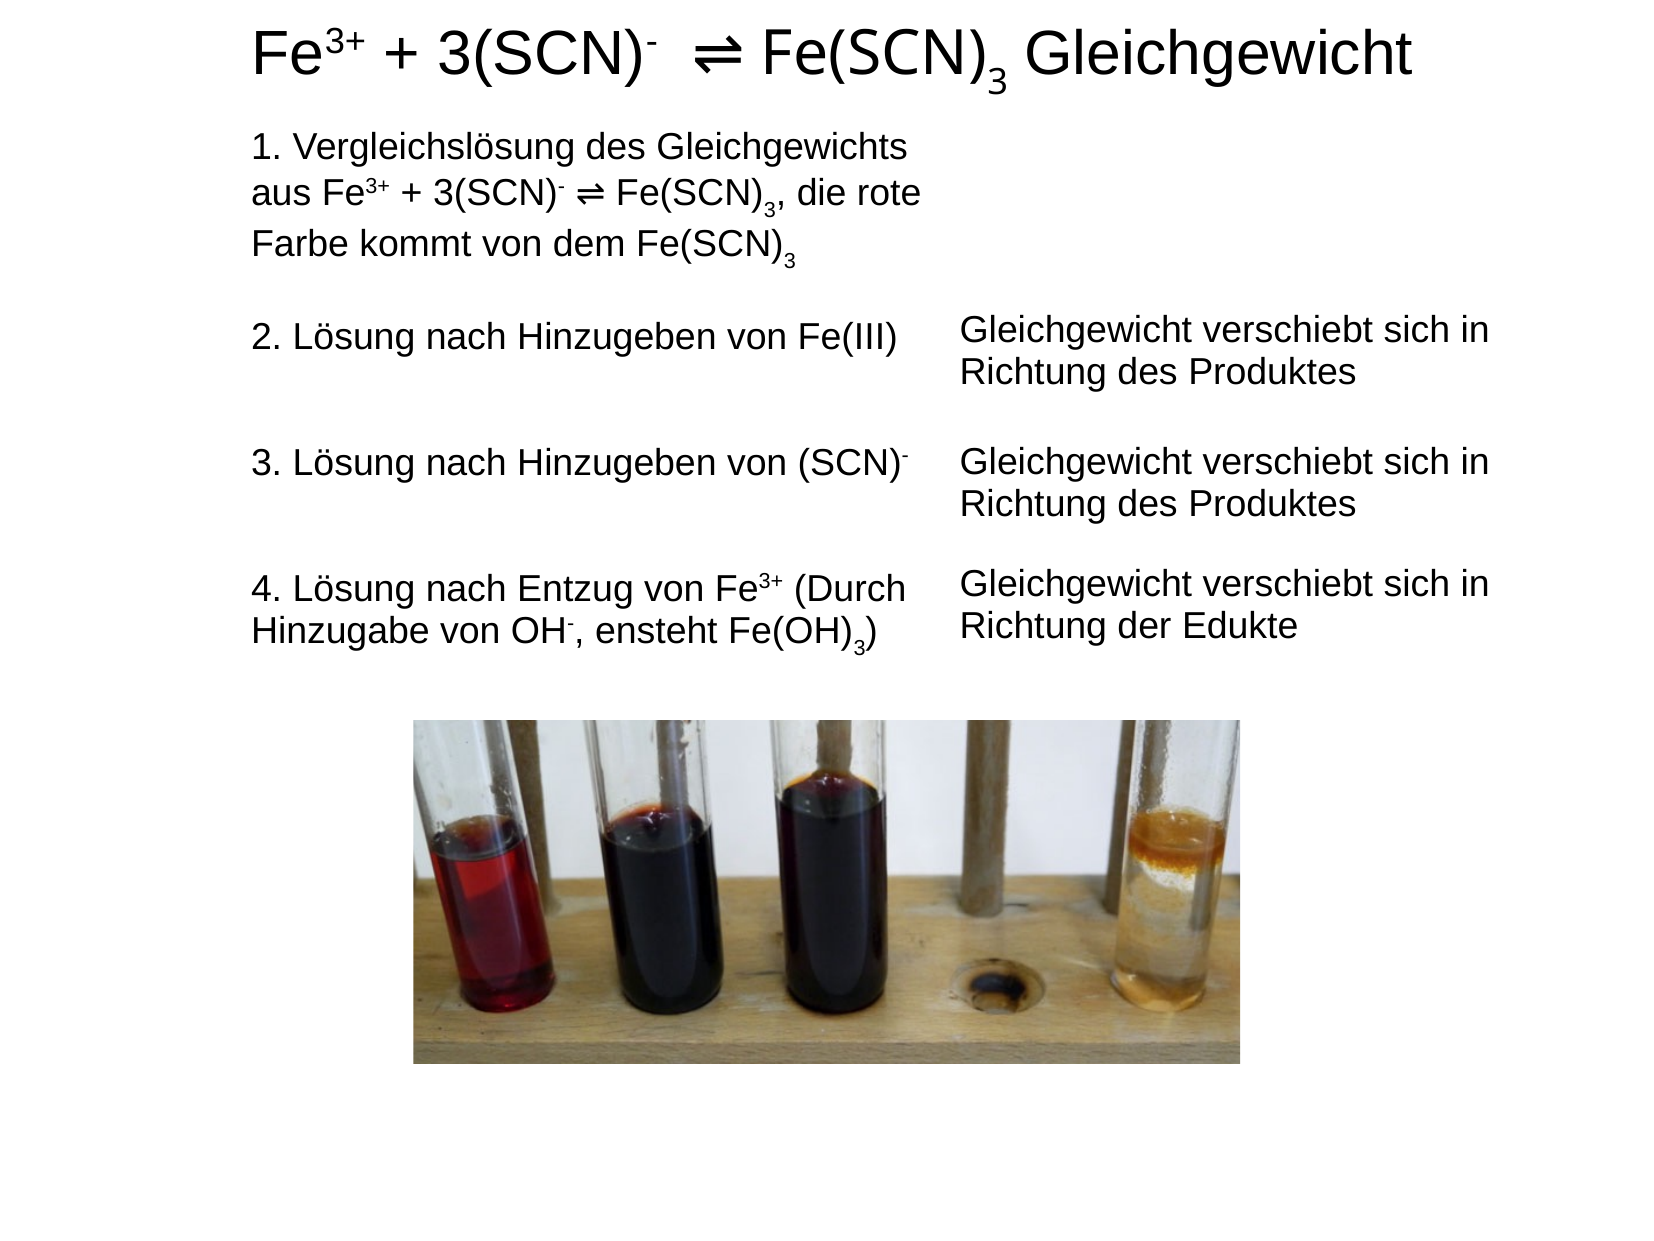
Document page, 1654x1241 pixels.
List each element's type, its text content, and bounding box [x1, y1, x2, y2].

picture [413, 720, 1241, 1064]
text_box Gleichgewicht verschiebt sich in Richtung der Edukte [944, 555, 1536, 654]
text_box 1. Vergleichslösung des Gleichgewichts aus Fe3+ + 3(SCN)- ⇌ Fe(SCN)3, die rote Farbe kommt von dem Fe(SCN)3 2. Lösung nach Hinzugeben von Fe(III) 3. Lösung nach Hinzugeben von (SCN)- 4. Lösung nach Entzug von Fe3+ (Durch Hinzugabe von OH-, ensteht Fe(OH)3) [236, 118, 945, 666]
text_box Gleichgewicht verschiebt sich in Richtung des Produktes [944, 433, 1536, 533]
text_box Fe3+ + 3(SCN)- ⇌ Fe(SCN)3 Gleichgewicht [118, 0, 1548, 106]
text_box Gleichgewicht verschiebt sich in Richtung des Produktes [944, 301, 1536, 433]
